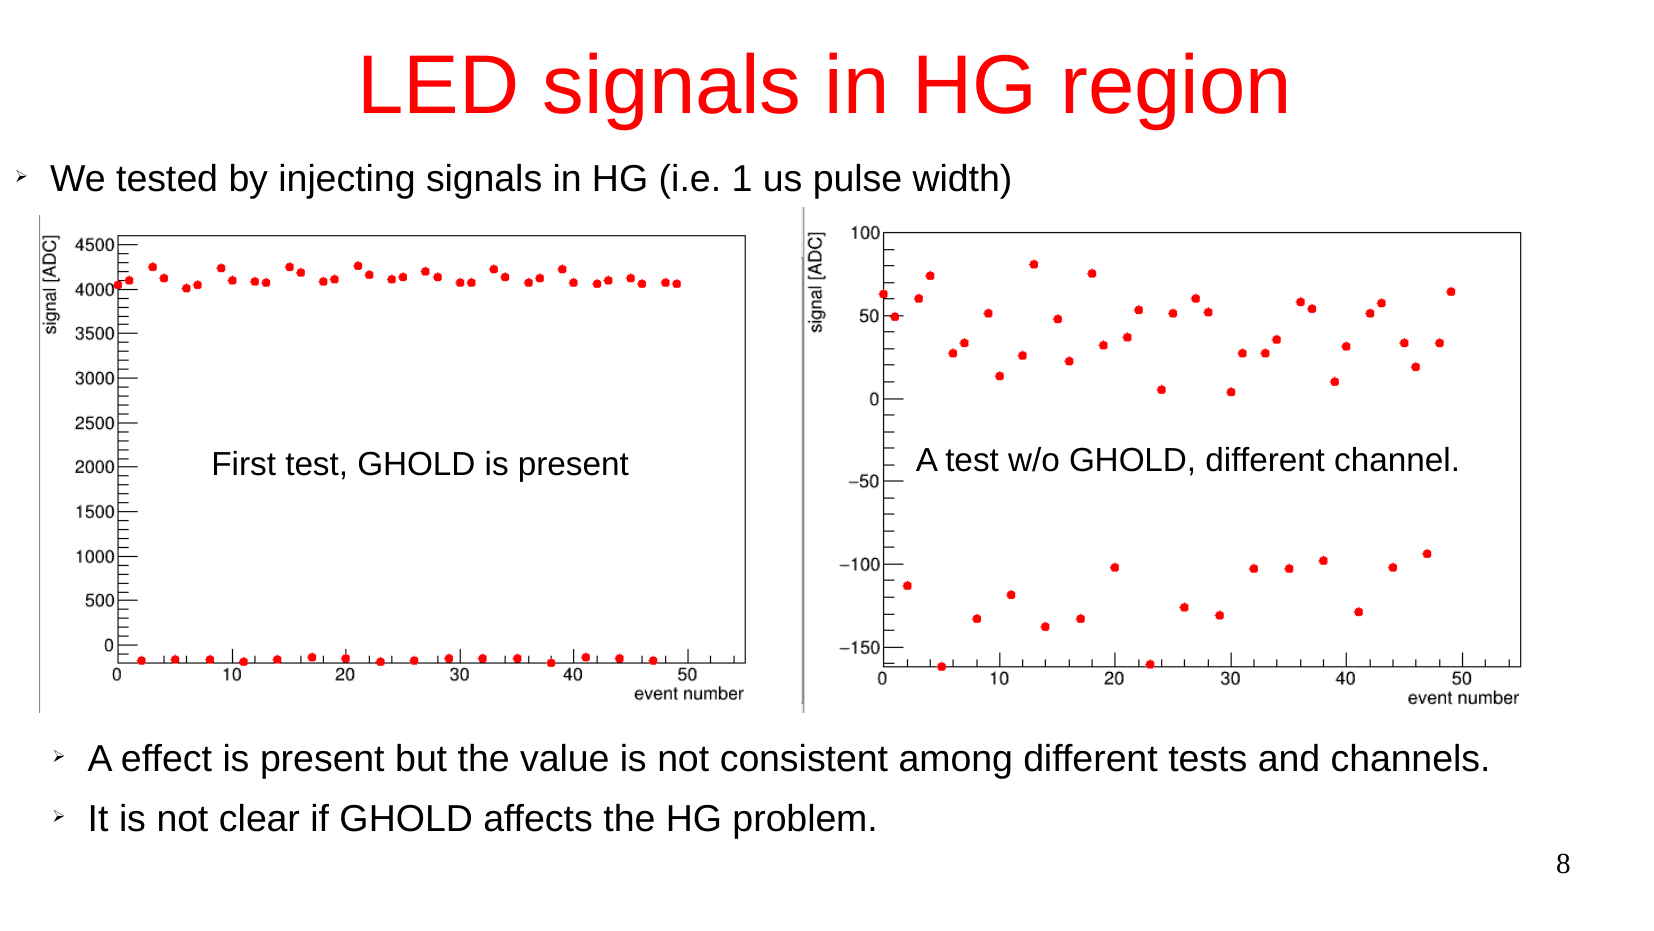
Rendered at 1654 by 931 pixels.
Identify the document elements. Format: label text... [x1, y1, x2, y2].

text_box A effect is present but the value is not consistent among different tests and channels. It is not clear if GHOLD affects the HG problem. [37, 730, 1651, 848]
text_box We tested by injecting signals in HG (i.e. 1 us pulse width) [0, 150, 1613, 207]
picture [39, 207, 1576, 713]
title LED signals in HG region [37, 7, 1613, 150]
